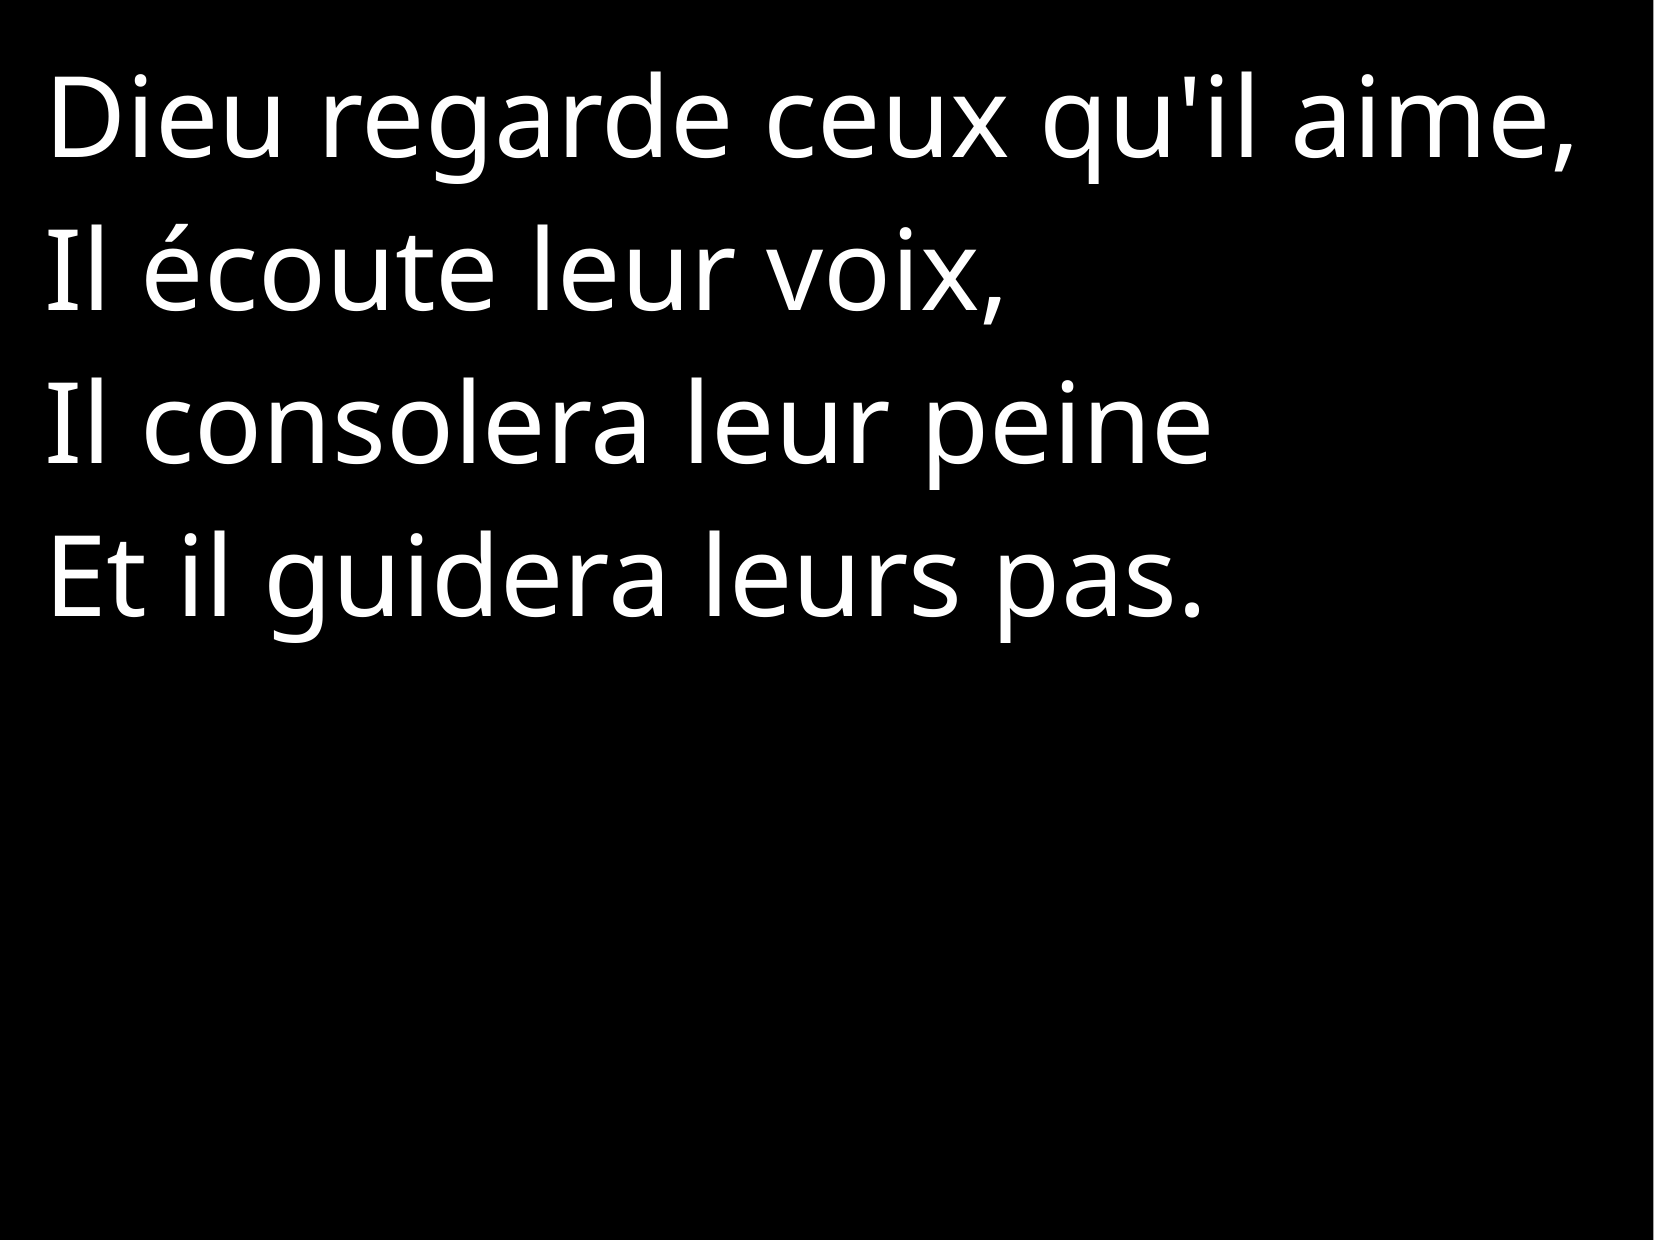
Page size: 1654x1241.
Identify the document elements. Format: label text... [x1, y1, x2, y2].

text_box Dieu regarde ceux qu'il aime, Il écoute leur voix, Il consolera leur peine Et il guidera leurs pas. [29, 29, 1625, 1211]
